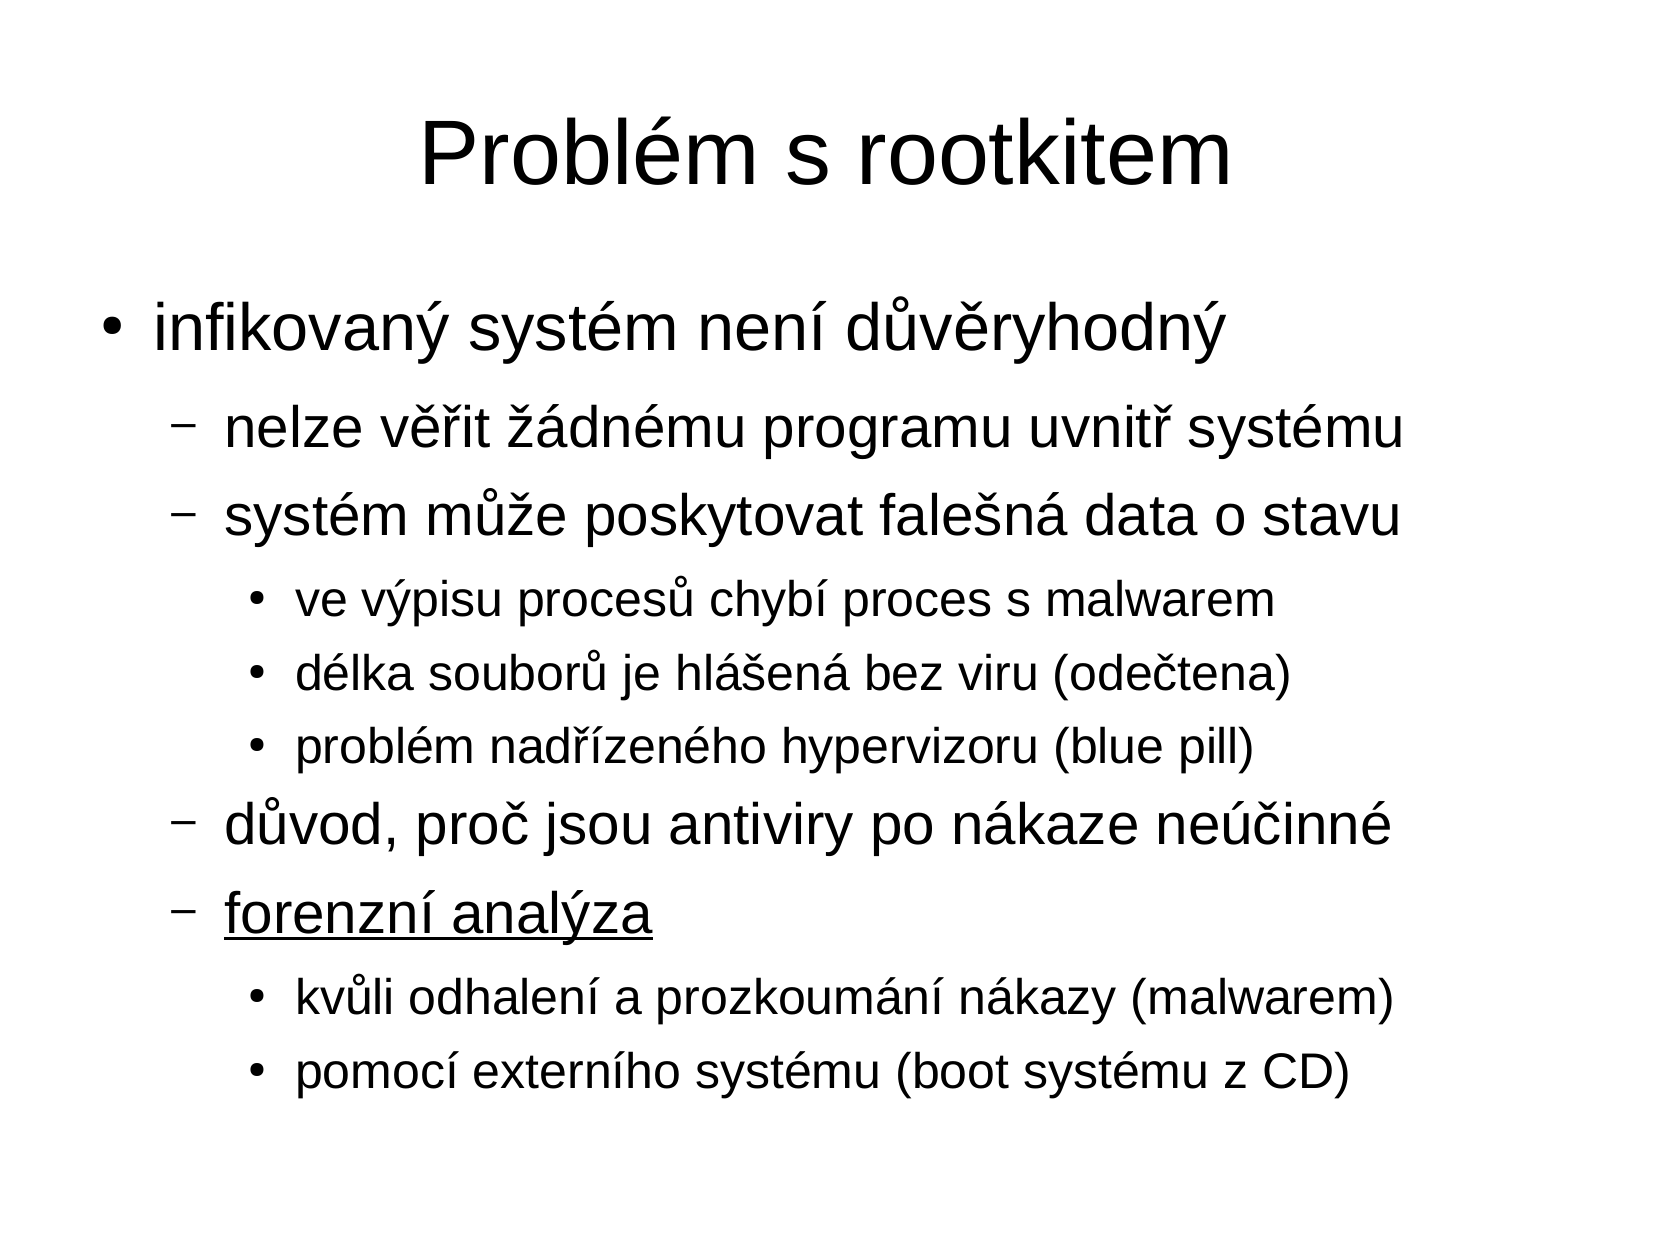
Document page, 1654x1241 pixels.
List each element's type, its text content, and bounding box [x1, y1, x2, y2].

title Problém s rootkitem [82, 49, 1571, 257]
list infikovaný systém není důvěryhodný nelze věřit žádnému programu uvnitř systému systém může poskytovat falešná data o stavu ve výpisu procesů chybí proces s malwarem délka souborů je hlášená bez viru (odečtena) problém nadřízeného hypervizoru (blue pill) důvod, proč jsou antiviry po nákaze neúčinné forenzní analýza kvůli odhalení a prozkoumání nákazy (malwarem) pomocí externího systému (boot systému z CD) [82, 290, 1571, 1099]
